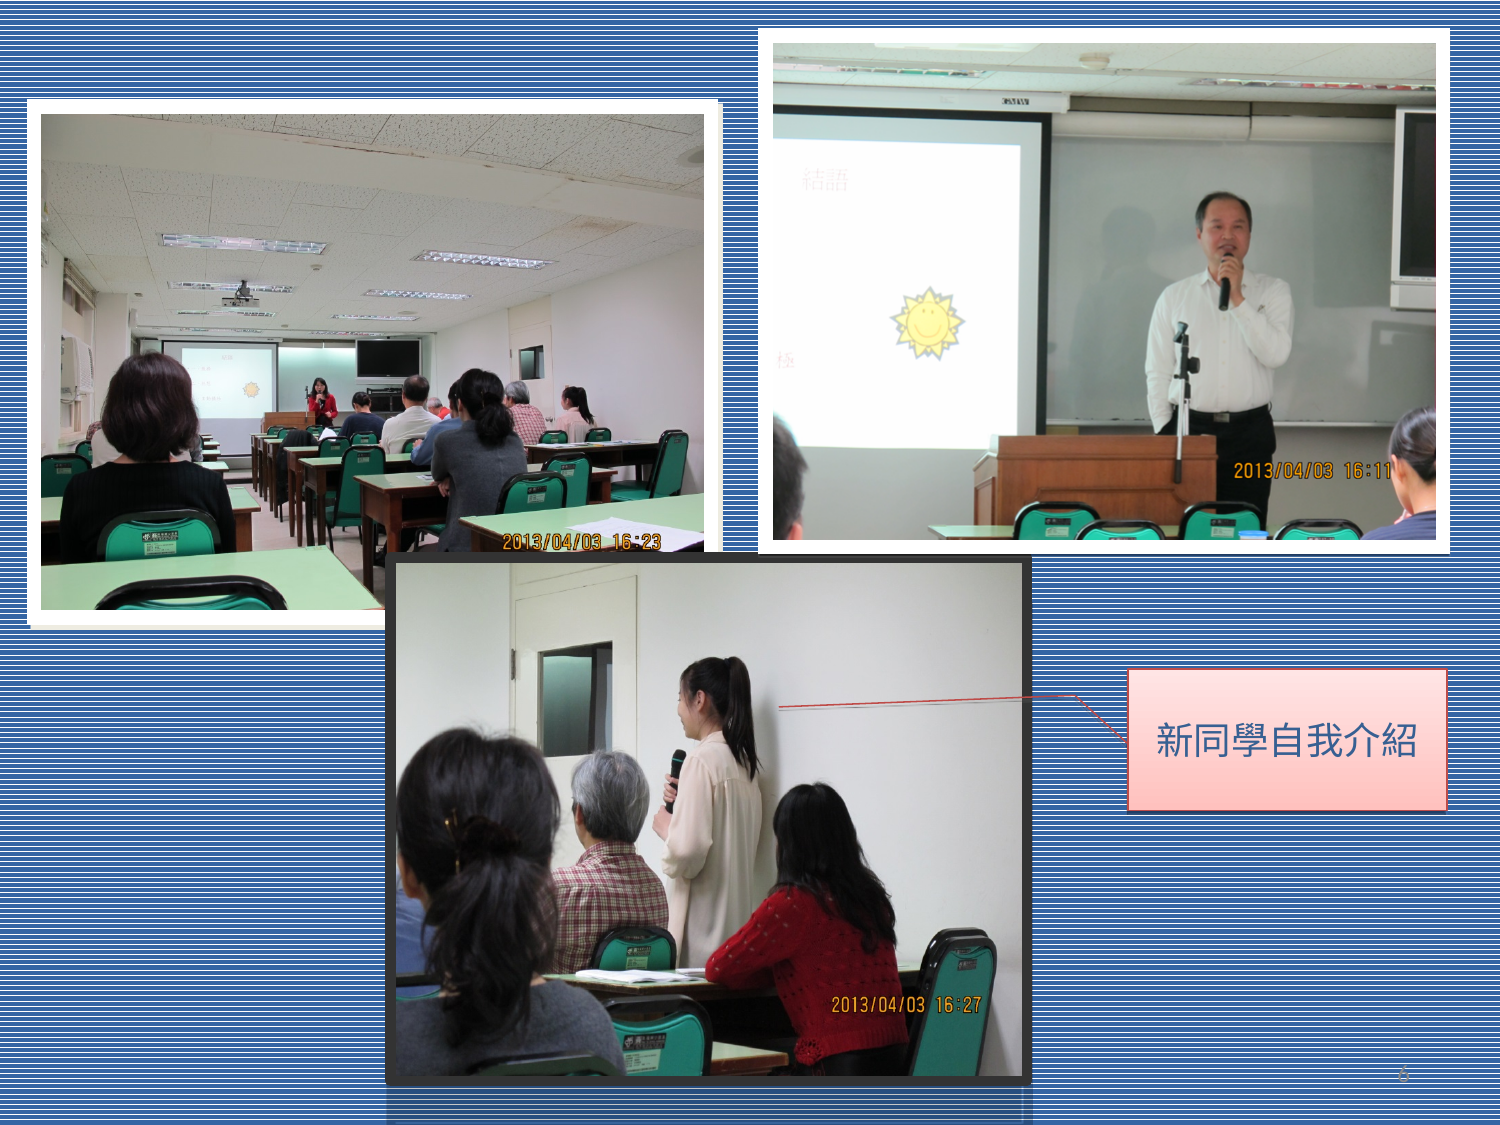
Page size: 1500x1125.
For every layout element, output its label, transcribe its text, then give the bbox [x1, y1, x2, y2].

picture [41, 113, 704, 611]
slide_number <編號> [1074, 1042, 1425, 1103]
picture [772, 42, 1436, 540]
picture [395, 562, 1022, 1076]
text_box 新同學自我介紹 [1128, 669, 1447, 810]
